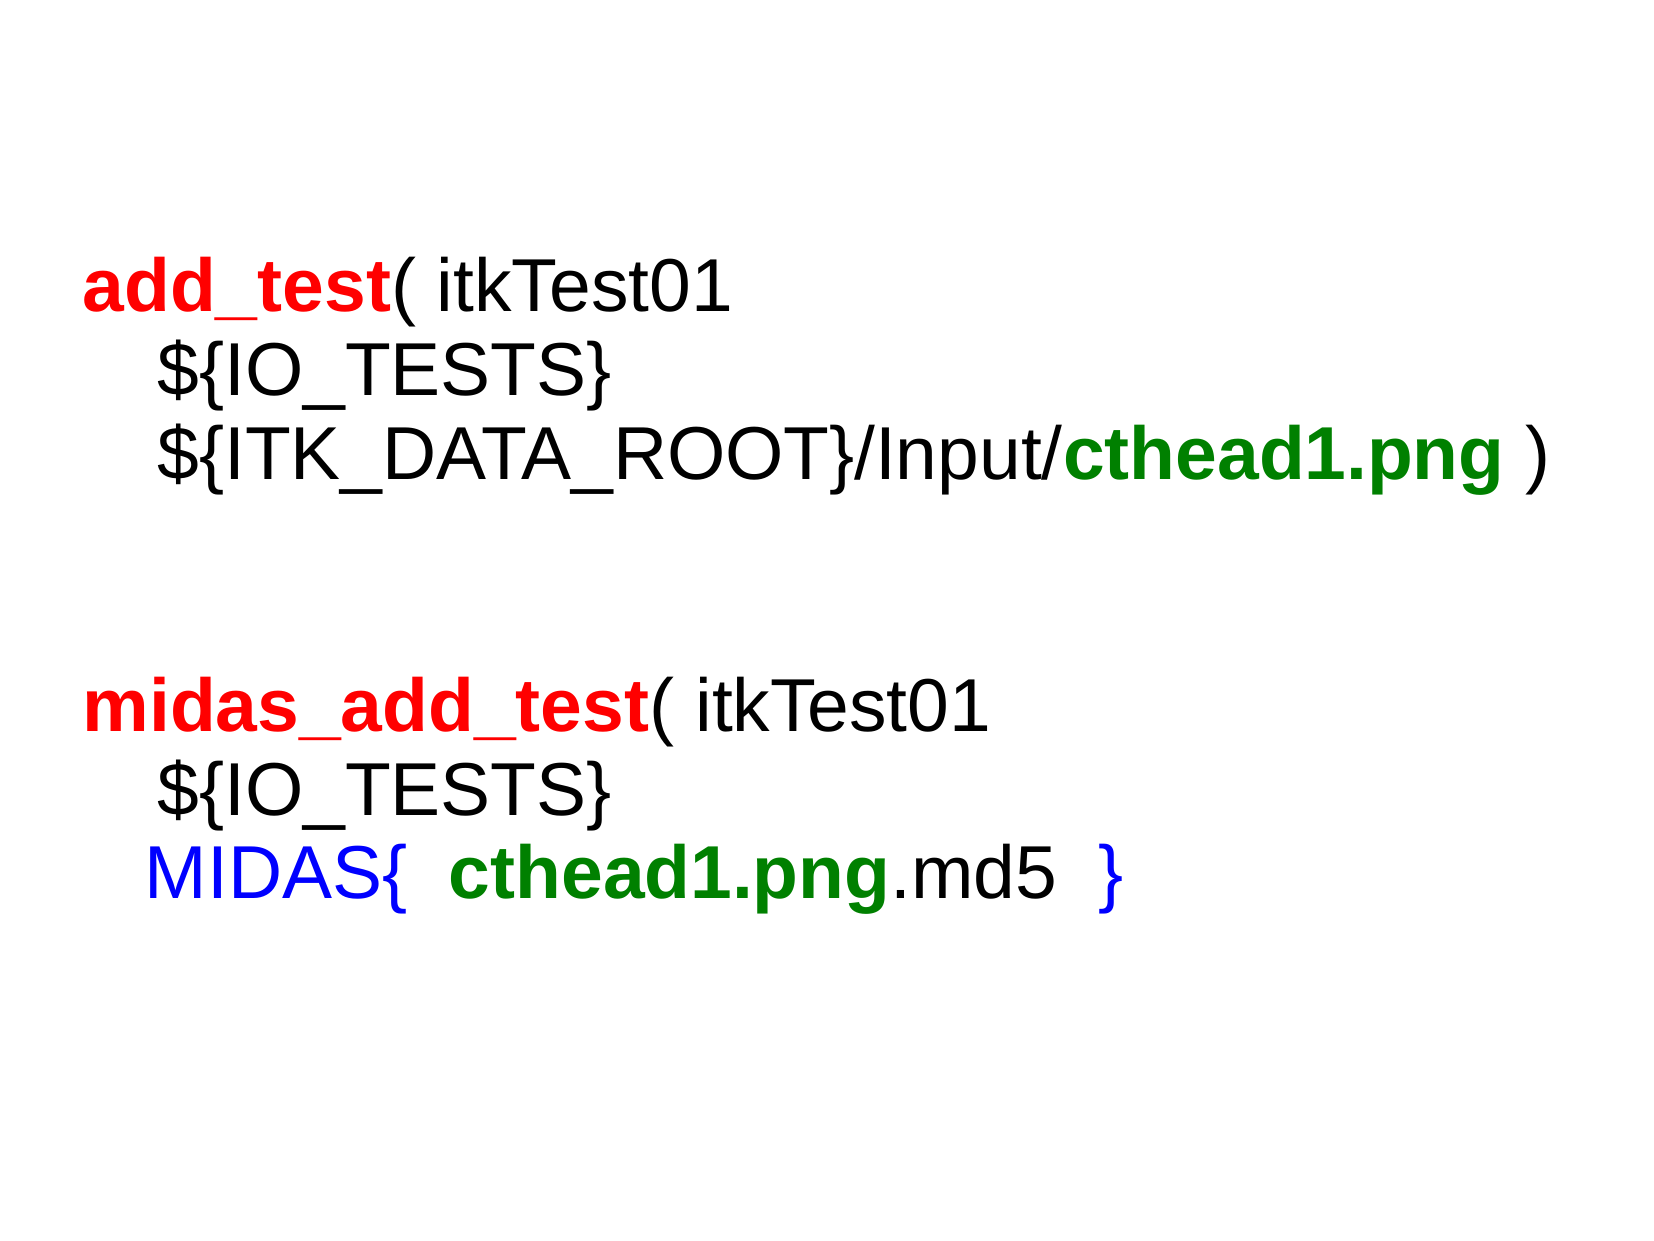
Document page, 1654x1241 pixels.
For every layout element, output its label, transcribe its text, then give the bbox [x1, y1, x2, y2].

subtitle add_test( itkTest01 ${IO_TESTS} ${ITK_DATA_ROOT}/Input/cthead1.png ) midas_add_test( itkTest01 ${IO_TESTS} MIDAS{ cthead1.png.md5 } [82, 56, 1571, 1102]
